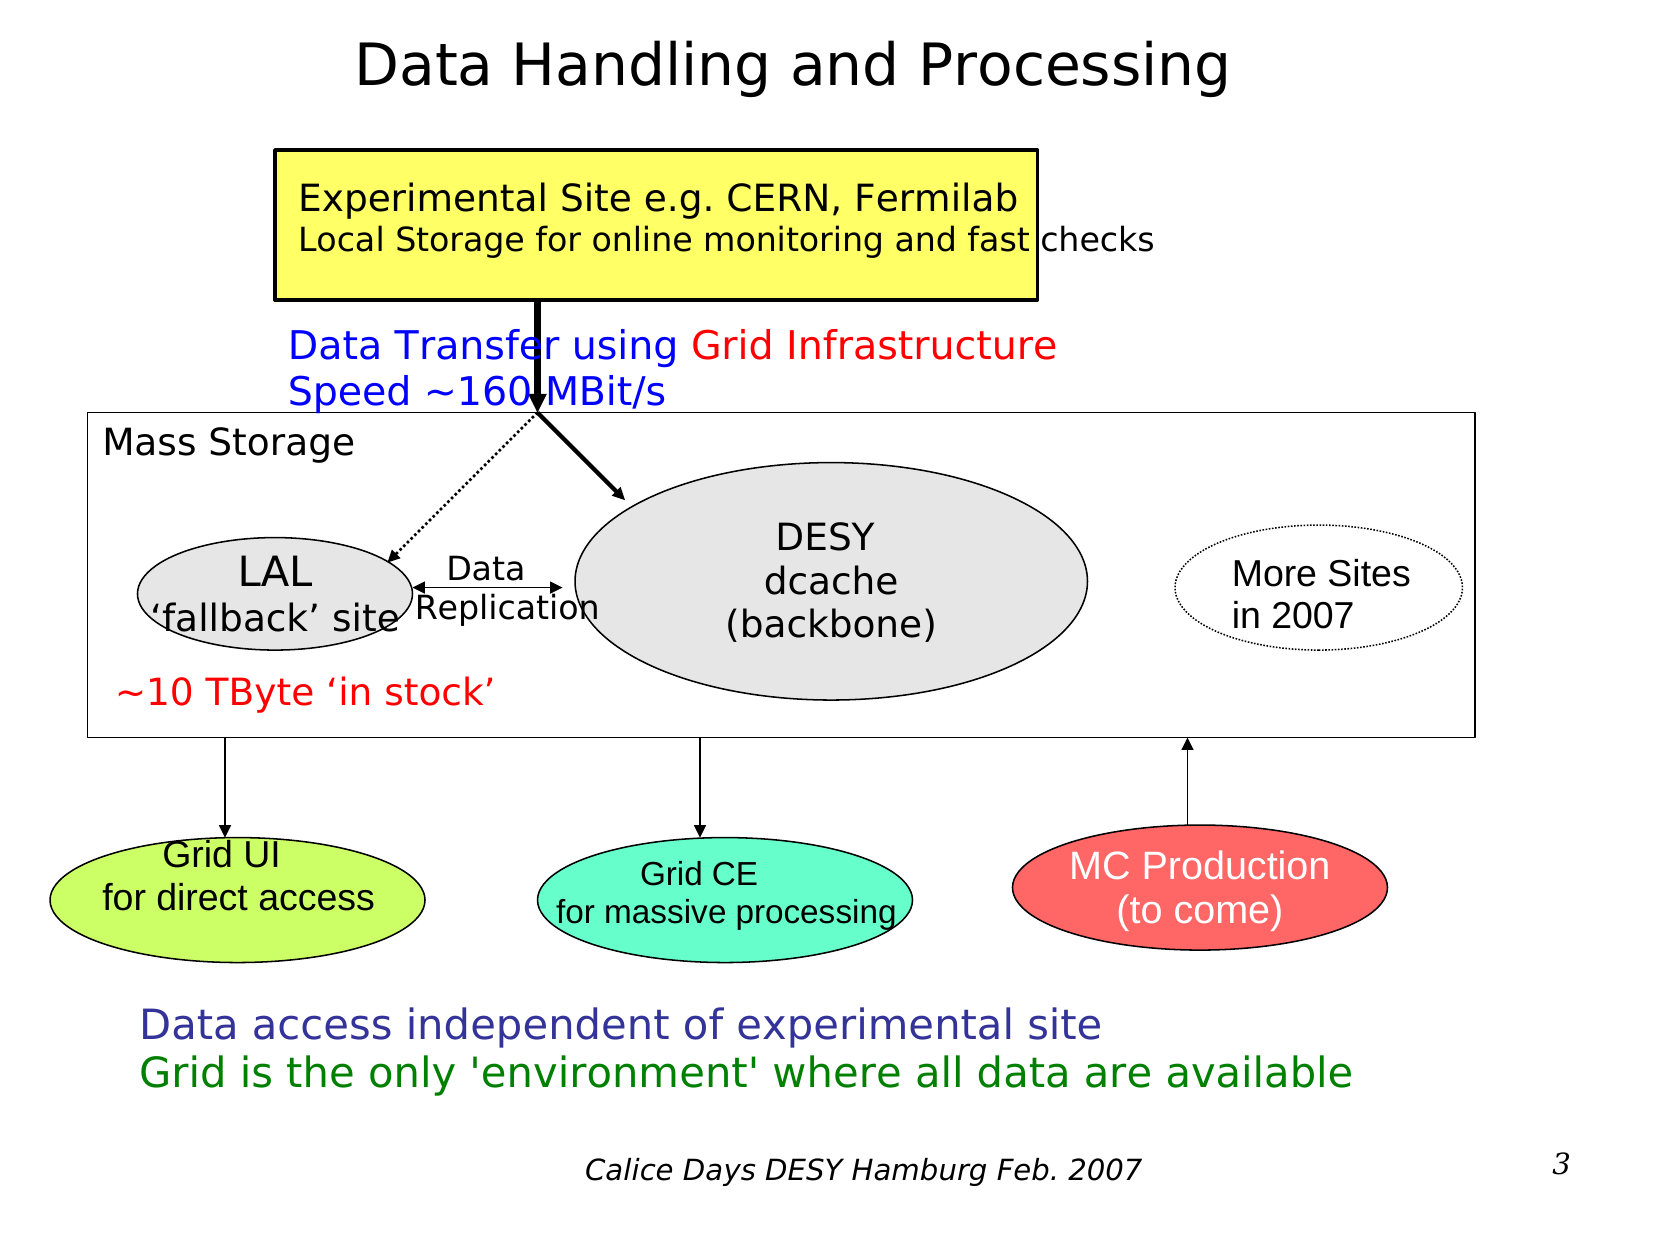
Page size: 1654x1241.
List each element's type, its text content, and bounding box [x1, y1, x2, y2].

text_box [110, 946, 365, 963]
text_box [589, 462, 1088, 701]
text_box MC Production (to come) [1068, 843, 1332, 932]
text_box [1012, 825, 1388, 951]
title Data Handling and Processing [155, 8, 1431, 122]
text_box DESY dcache (backbone) [650, 497, 1012, 665]
text_box Mass Storage [87, 412, 427, 488]
text_box Grid CE for massive processing [541, 842, 913, 958]
text_box Data Transfer using Grid Infrastructure Speed ~160 MBit/s [273, 315, 1059, 423]
text_box More Sites in 2007 [1217, 544, 1431, 648]
text_box [382, 613, 394, 619]
text_box Experimental Site e.g. CERN, Fermilab Local Storage for online monitoring and fast checks [283, 169, 1156, 285]
text_box [50, 862, 87, 938]
text_box Grid UI for direct access [87, 825, 391, 946]
text_box [275, 150, 1038, 301]
text_box [655, 837, 795, 842]
text_box [391, 864, 426, 936]
text_box [654, 958, 796, 963]
text_box [137, 537, 399, 651]
text_box ~10 TByte ‘in stock’ [99, 662, 566, 738]
text_box [537, 888, 541, 913]
text_box Data access independent of experimental site Grid is the only 'environment' where all data are available [124, 992, 1397, 1114]
text_box [382, 622, 395, 628]
text_box Data Replication [399, 542, 596, 638]
text_box LAL ‘fallback’ site [178, 554, 372, 634]
